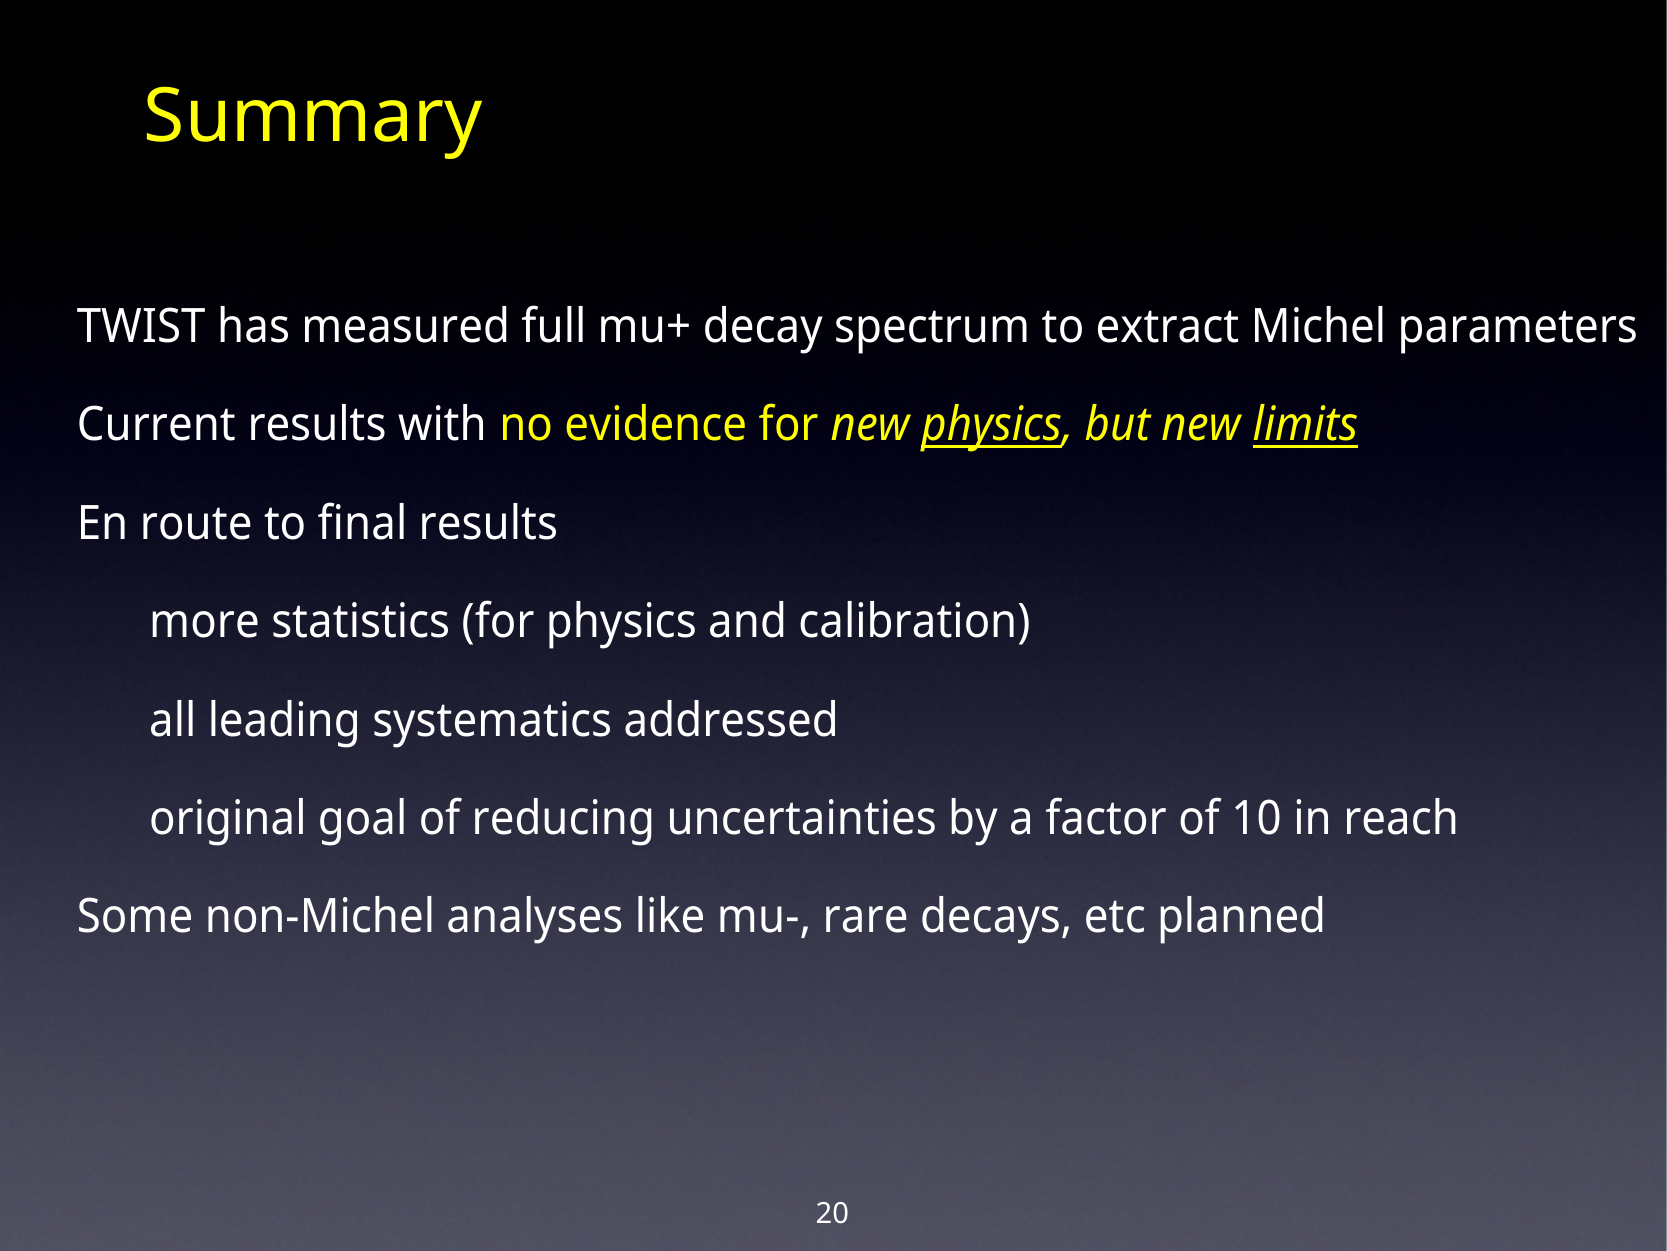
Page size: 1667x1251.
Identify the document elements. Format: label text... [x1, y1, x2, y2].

text_box TWIST has measured full mu+ decay spectrum to extract Michel parameters Current results with no evidence for new physics, but new limits En route to final results more statistics (for physics and calibration) all leading systematics addressed original goal of reducing uncertainties by a factor of 10 in reach Some non-Michel analyses like mu-, rare decays, etc planned [76, 300, 1644, 1060]
picture [0, 0, 1667, 1251]
text_box <number> [810, 1189, 855, 1236]
text_box Summary [143, 25, 1486, 207]
